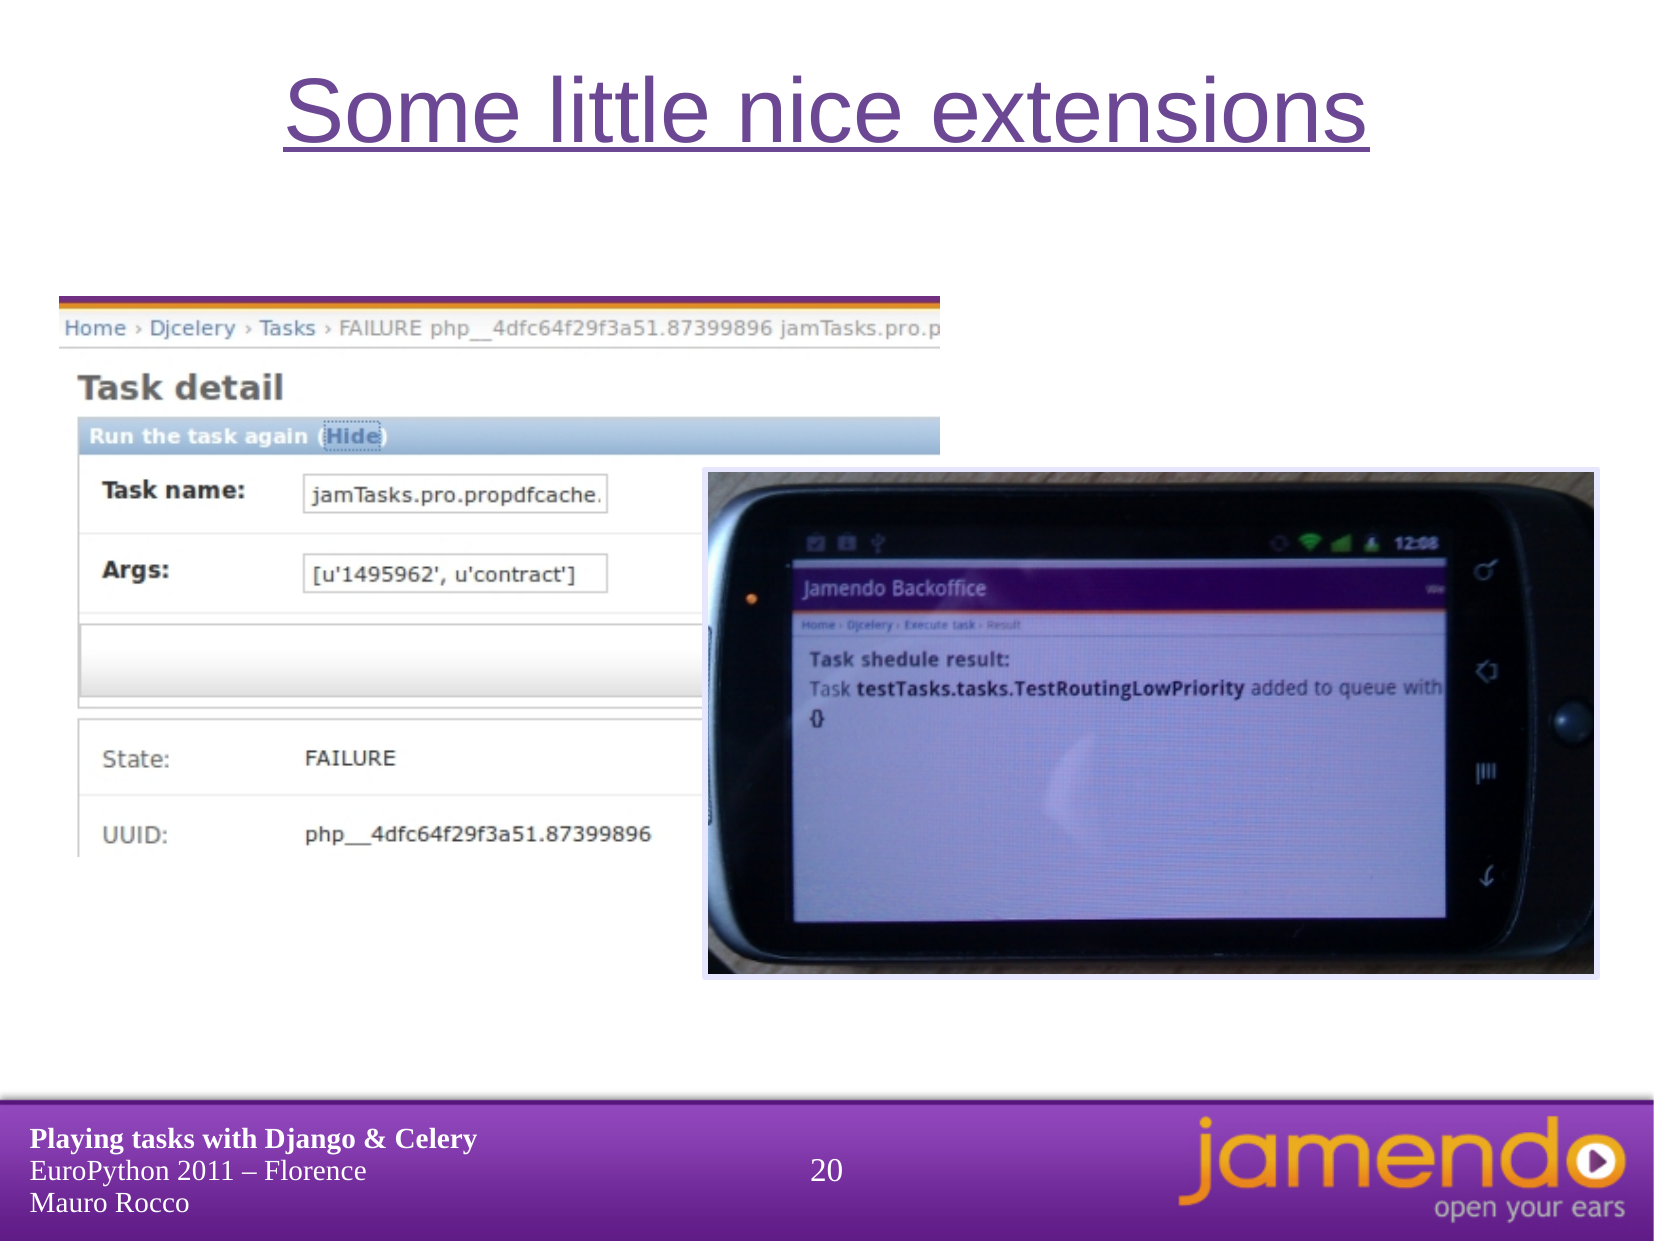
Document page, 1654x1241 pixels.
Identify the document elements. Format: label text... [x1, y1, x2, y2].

title Some little nice extensions [82, 41, 1571, 180]
picture [0, 0, 1654, 1241]
